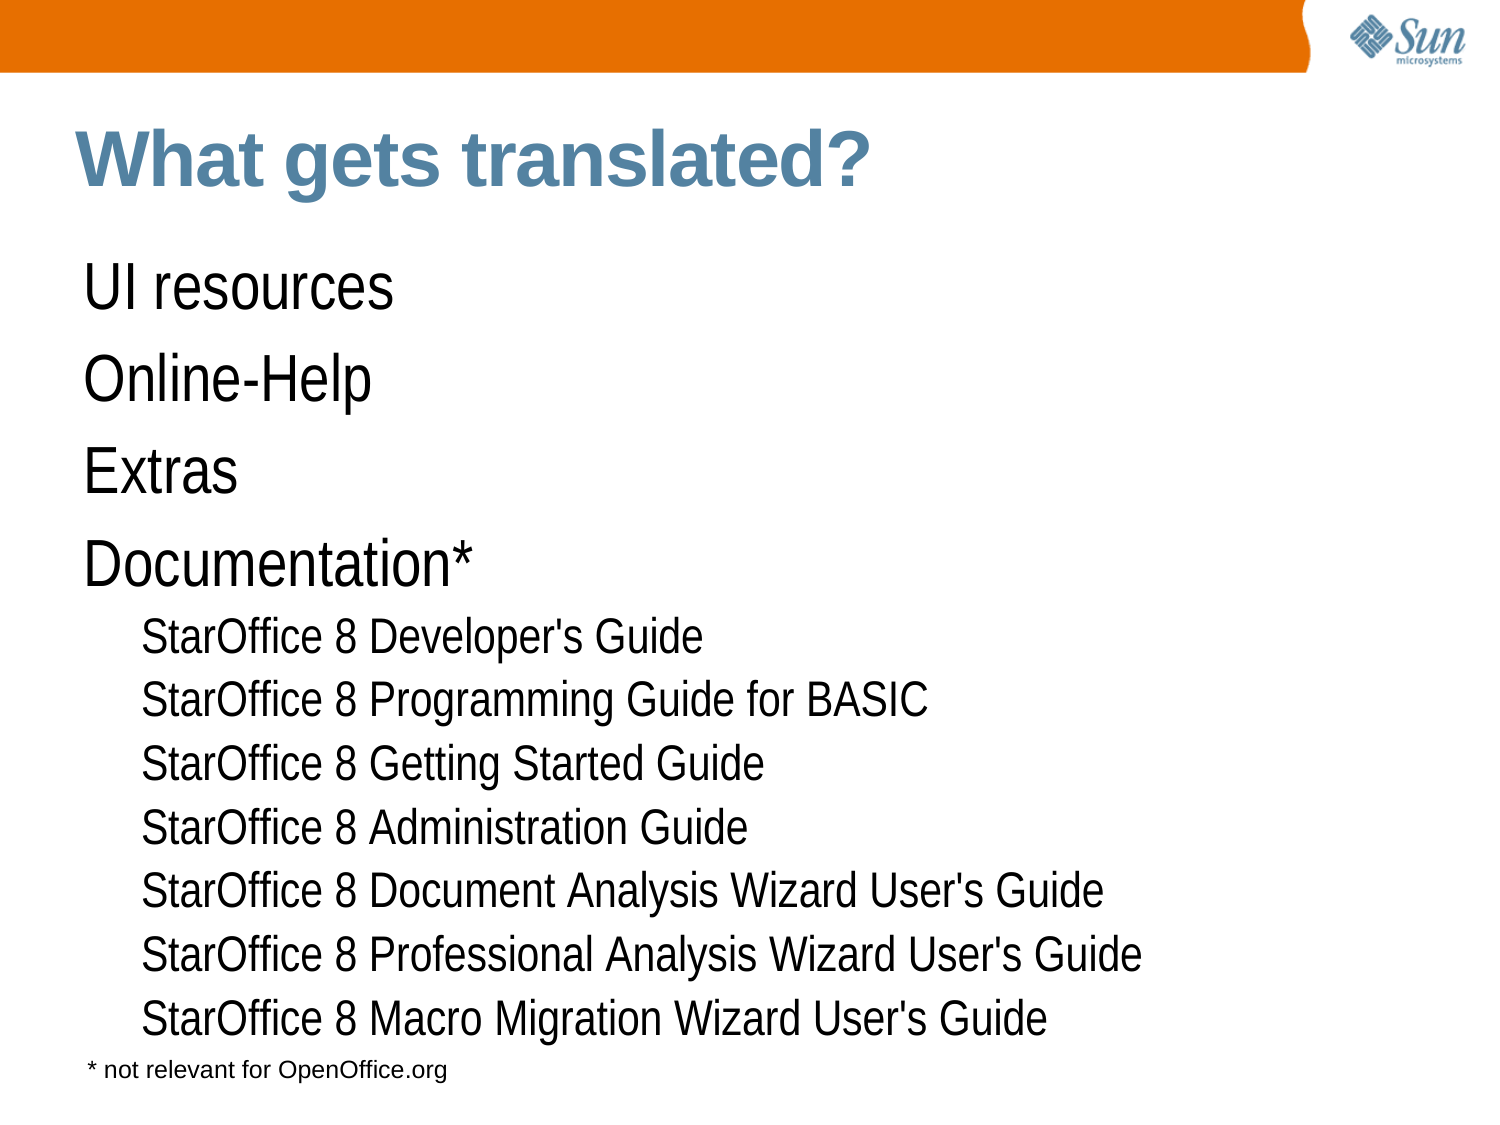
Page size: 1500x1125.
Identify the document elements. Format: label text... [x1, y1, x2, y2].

picture [0, 0, 1500, 75]
list UI resources Online-Help Extras Documentation* StarOffice 8 Developer's Guide StarOffice 8 Programming Guide for BASIC StarOffice 8 Getting Started Guide StarOffice 8 Administration Guide StarOffice 8 Document Analysis Wizard User's Guide StarOffice 8 Professional Analysis Wizard User's Guide StarOffice 8 Macro Migration Wizard User's Guide [64, 257, 1402, 1046]
title What gets translated? [75, 122, 1438, 227]
text_box * not relevant for OpenOffice.org [87, 1027, 1143, 1084]
